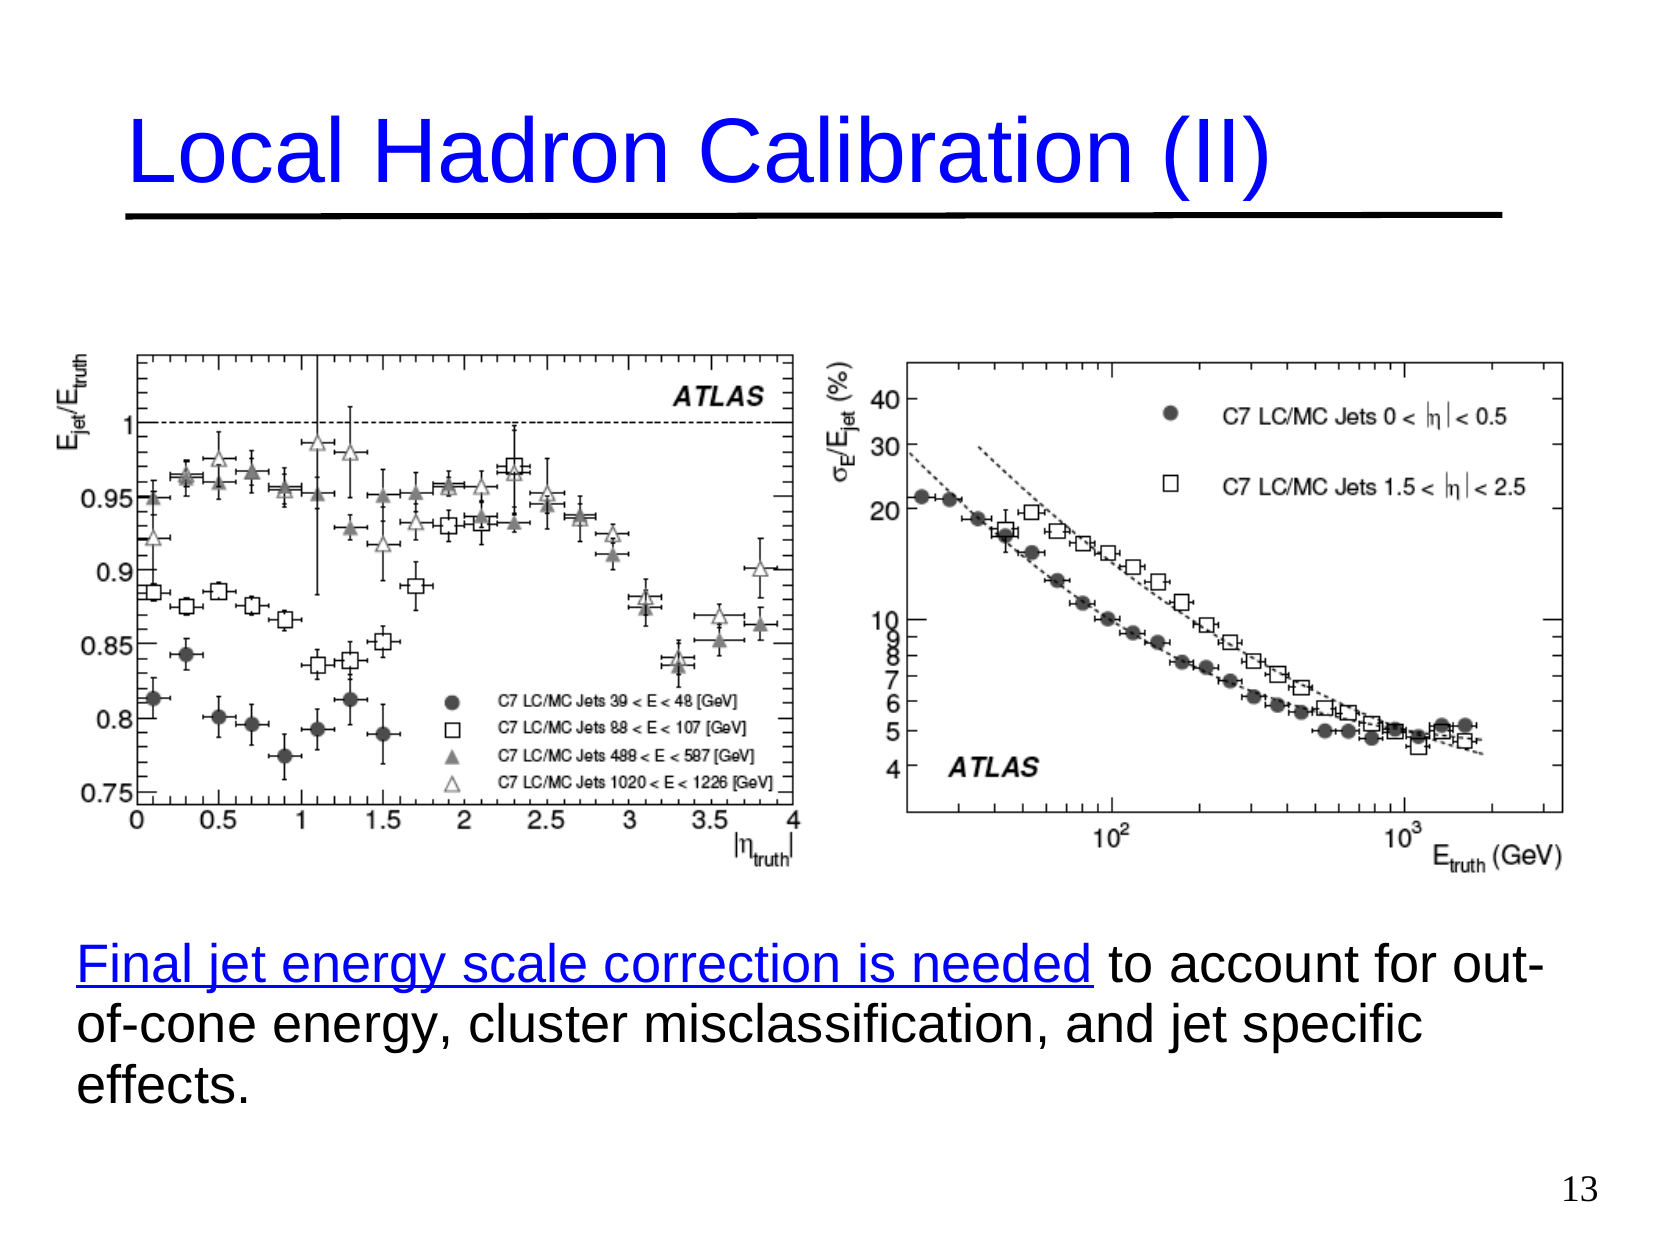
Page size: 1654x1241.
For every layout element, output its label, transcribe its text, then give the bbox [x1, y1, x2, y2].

text_box Final jet energy scale correction is needed to account for out-of-cone energy, cluster misclassification, and jet specific effects. [76, 933, 1580, 1055]
picture [43, 328, 808, 873]
picture [819, 345, 1573, 890]
text_box Local Hadron Calibration (II) [126, 99, 1497, 214]
